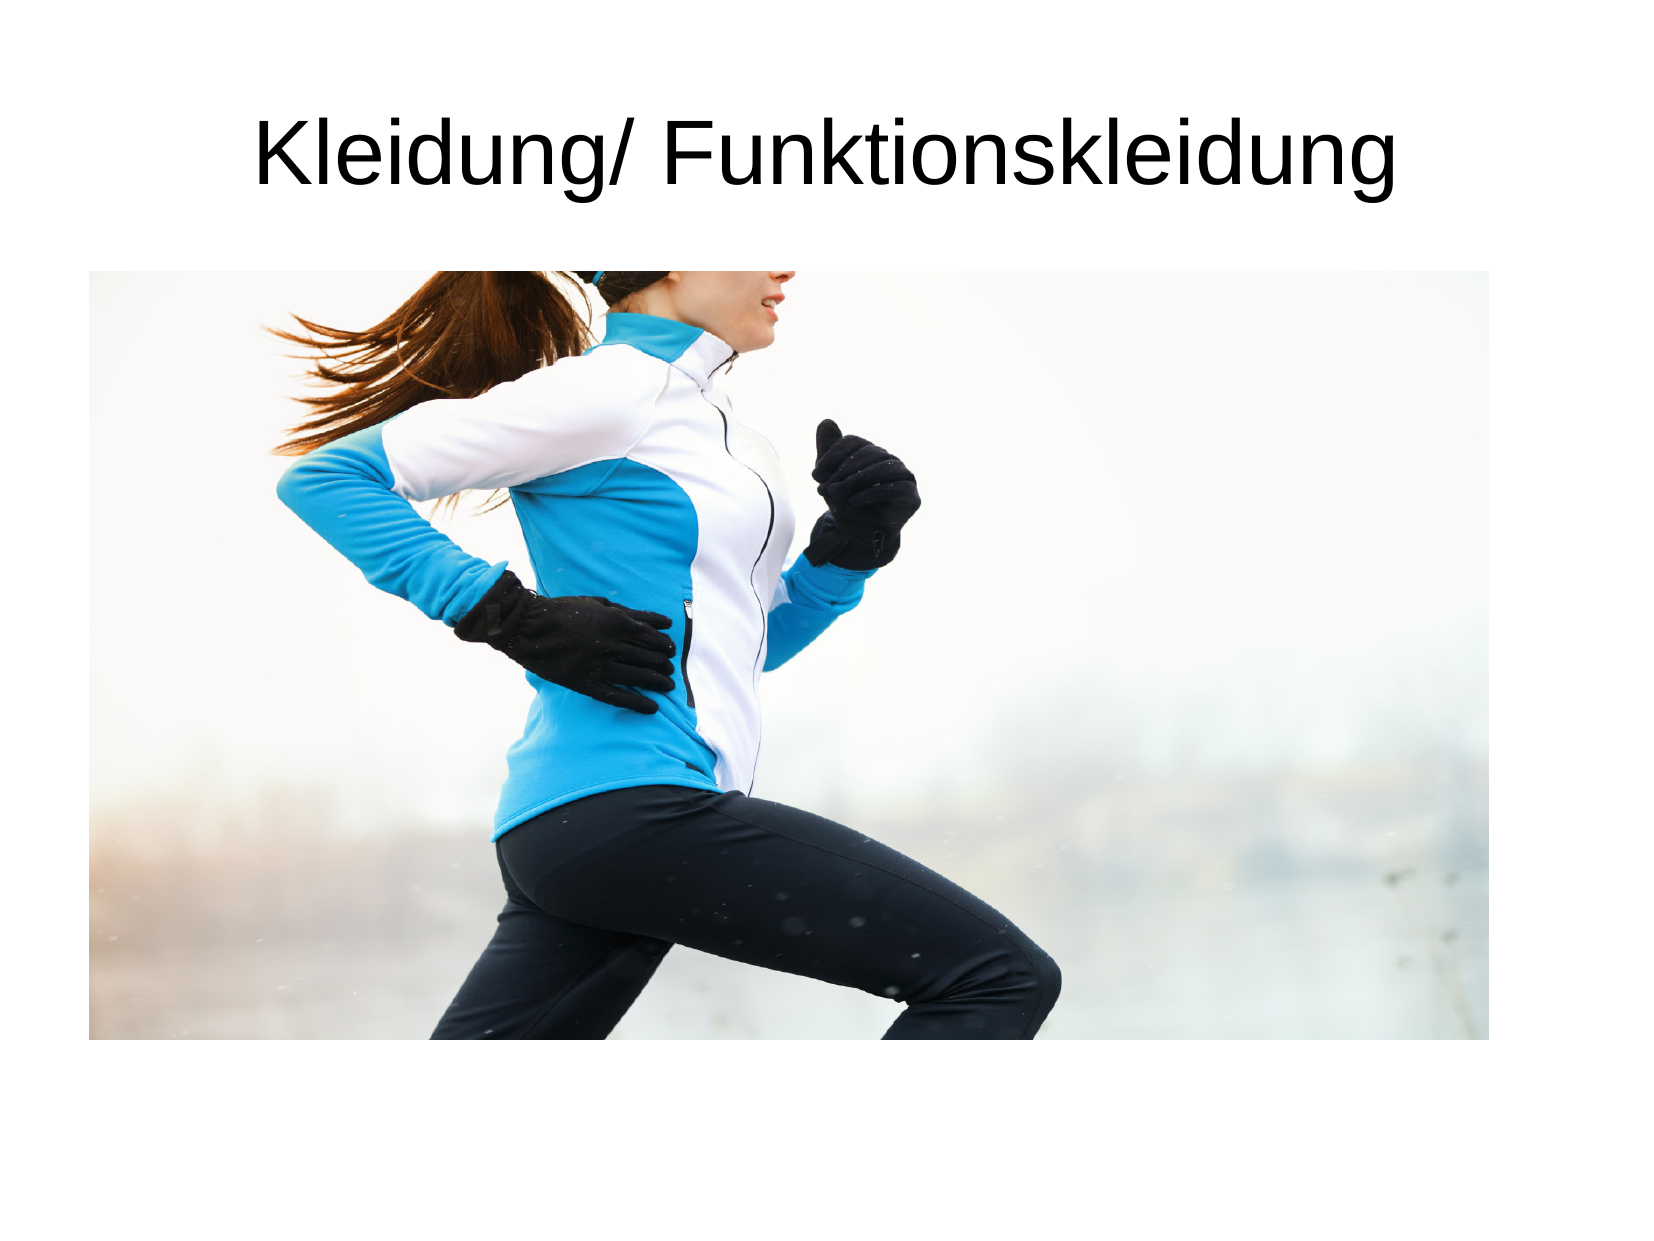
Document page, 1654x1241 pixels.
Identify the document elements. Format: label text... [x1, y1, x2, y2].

picture [89, 271, 1489, 1040]
title Kleidung/ Funktionskleidung [82, 49, 1571, 257]
